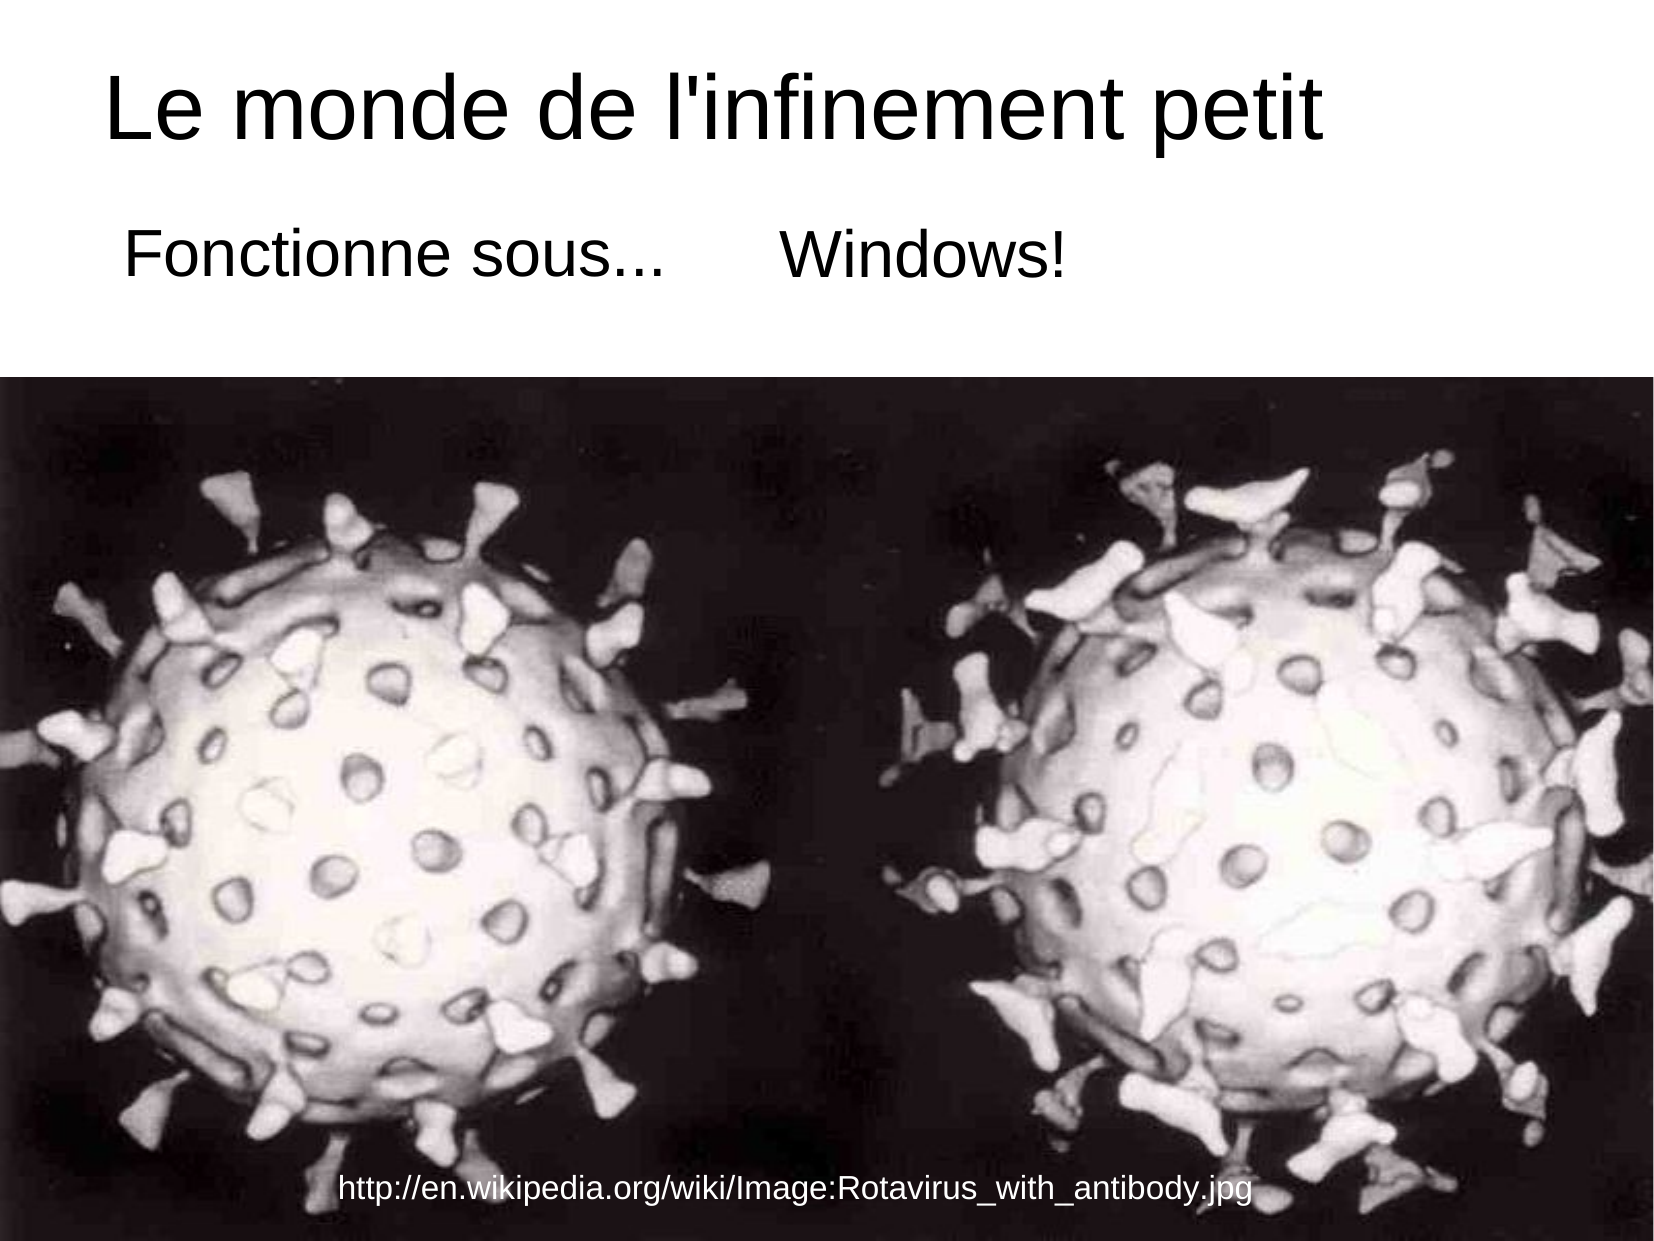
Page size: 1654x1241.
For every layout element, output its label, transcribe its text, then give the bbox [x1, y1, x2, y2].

list Fonctionne sous... [105, 216, 685, 305]
title Le monde de l'infinement petit [82, 49, 1347, 167]
text_box http://en.wikipedia.org/wiki/Image:Rotavirus_with_antibody.jpg [320, 1169, 1362, 1211]
picture [0, 377, 1654, 1241]
list Windows! [761, 216, 1342, 306]
